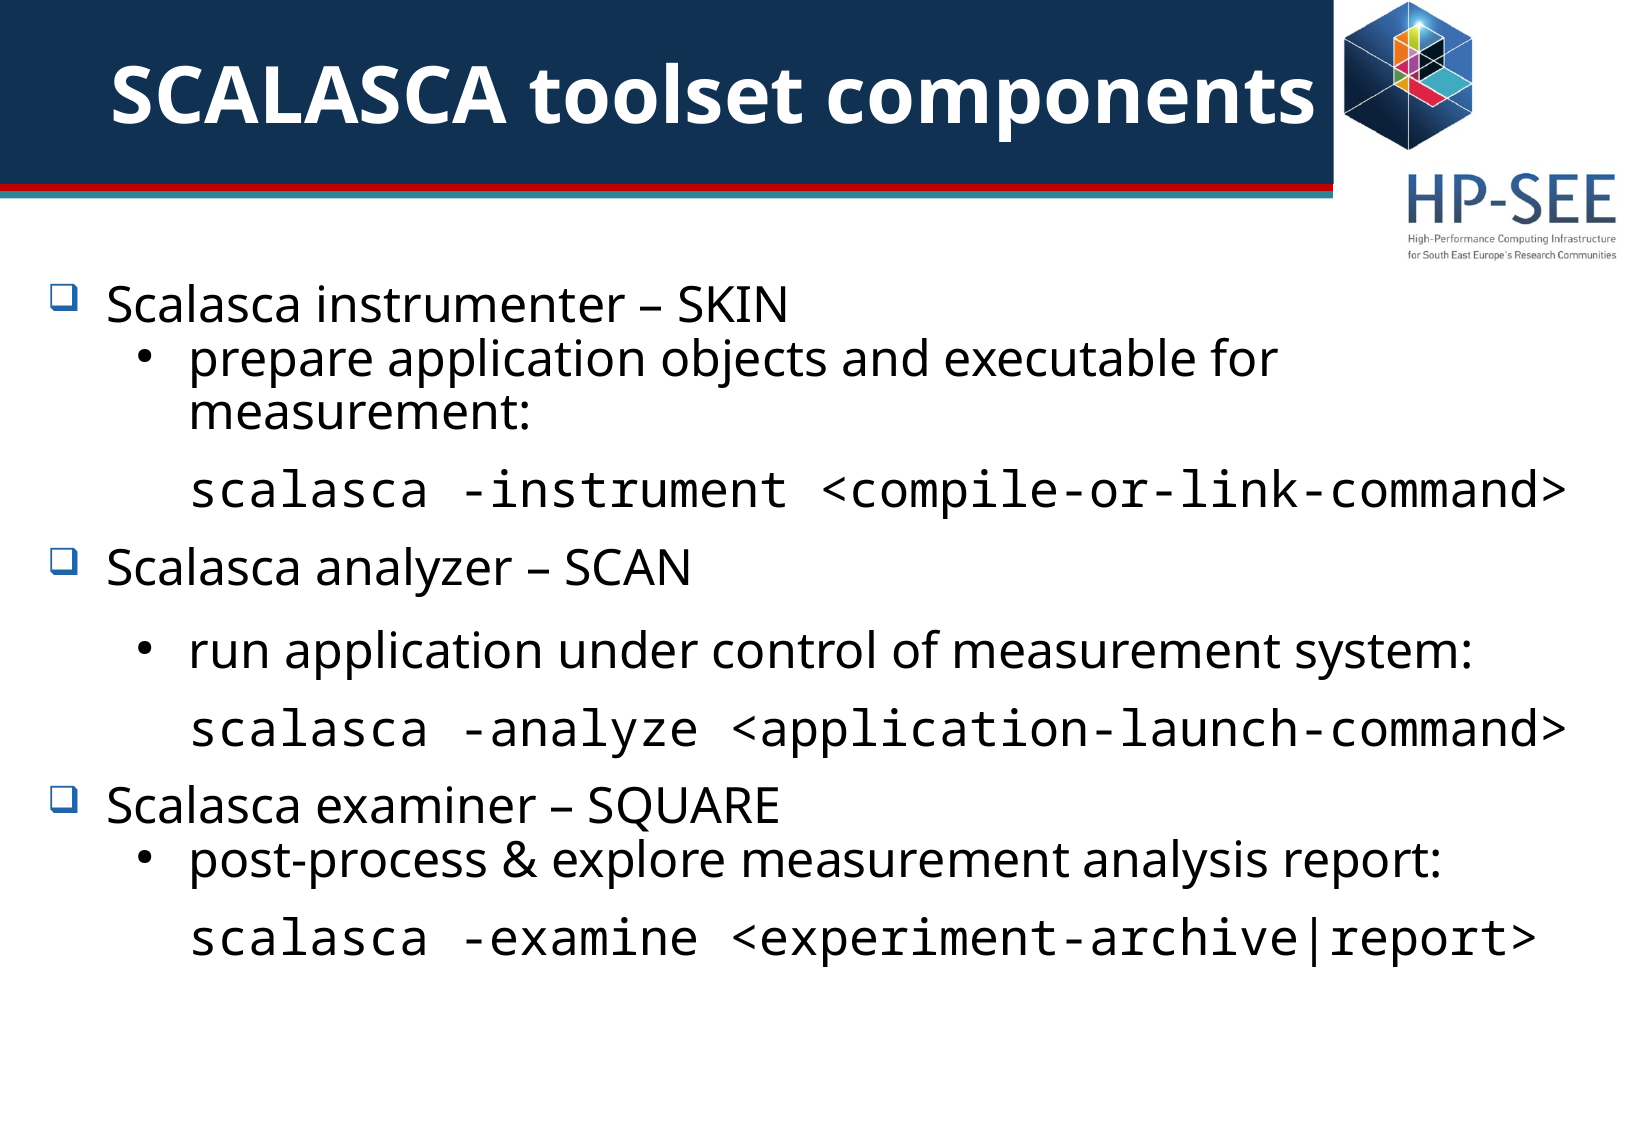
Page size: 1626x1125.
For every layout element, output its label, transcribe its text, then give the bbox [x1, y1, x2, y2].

list Scalasca instrumenter – SKIN prepare application objects and executable for measurement: scalasca -instrument <compile-or-link-command> Scalasca analyzer – SCAN run application under control of measurement system: scalasca -analyze <application-launch-command> Scalasca examiner – SQUARE post-process & explore measurement analysis report: scalasca -examine <experiment-archive|report> [31, 271, 1593, 1079]
title SCALASCA toolset components [0, 0, 1334, 184]
picture [1333, 0, 1625, 263]
